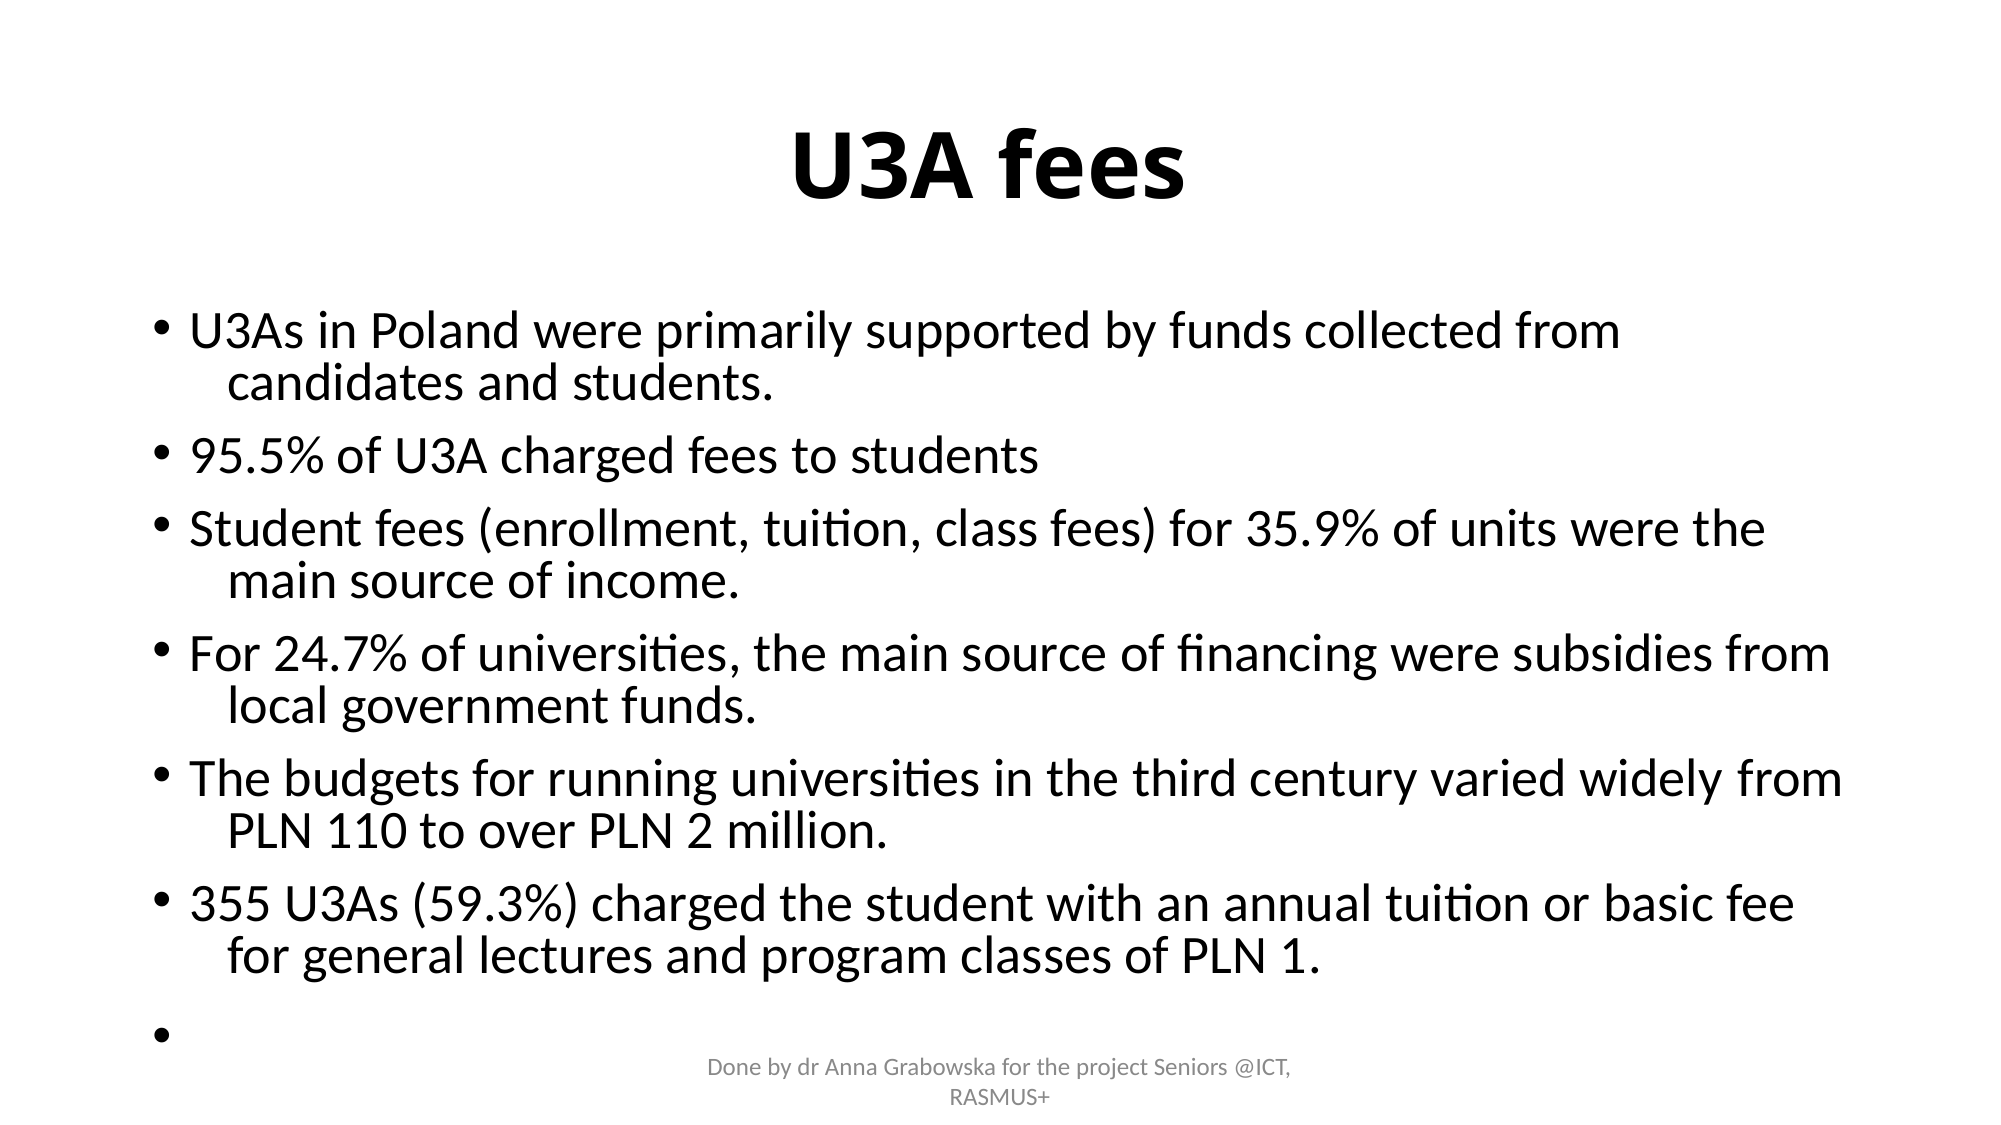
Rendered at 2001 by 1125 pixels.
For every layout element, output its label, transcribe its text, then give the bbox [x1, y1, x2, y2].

text_box Done by dr Anna Grabowska for the project Seniors @ICT, RASMUS+ [662, 1042, 1338, 1103]
title U3A fees [137, 59, 1863, 278]
list U3As in Poland were primarily supported by funds collected from candidates and students. 95.5% of U3A charged fees to students Student fees (enrollment, tuition, class fees) for 35.9% of units were the main source of income. For 24.7% of universities, the main source of financing were subsidies from local government funds. The budgets for running universities in the third century varied widely from PLN 110 to over PLN 2 million. 355 U3As (59.3%) charged the student with an annual tuition or basic fee for general lectures and program classes of PLN 1. [137, 299, 1863, 1014]
